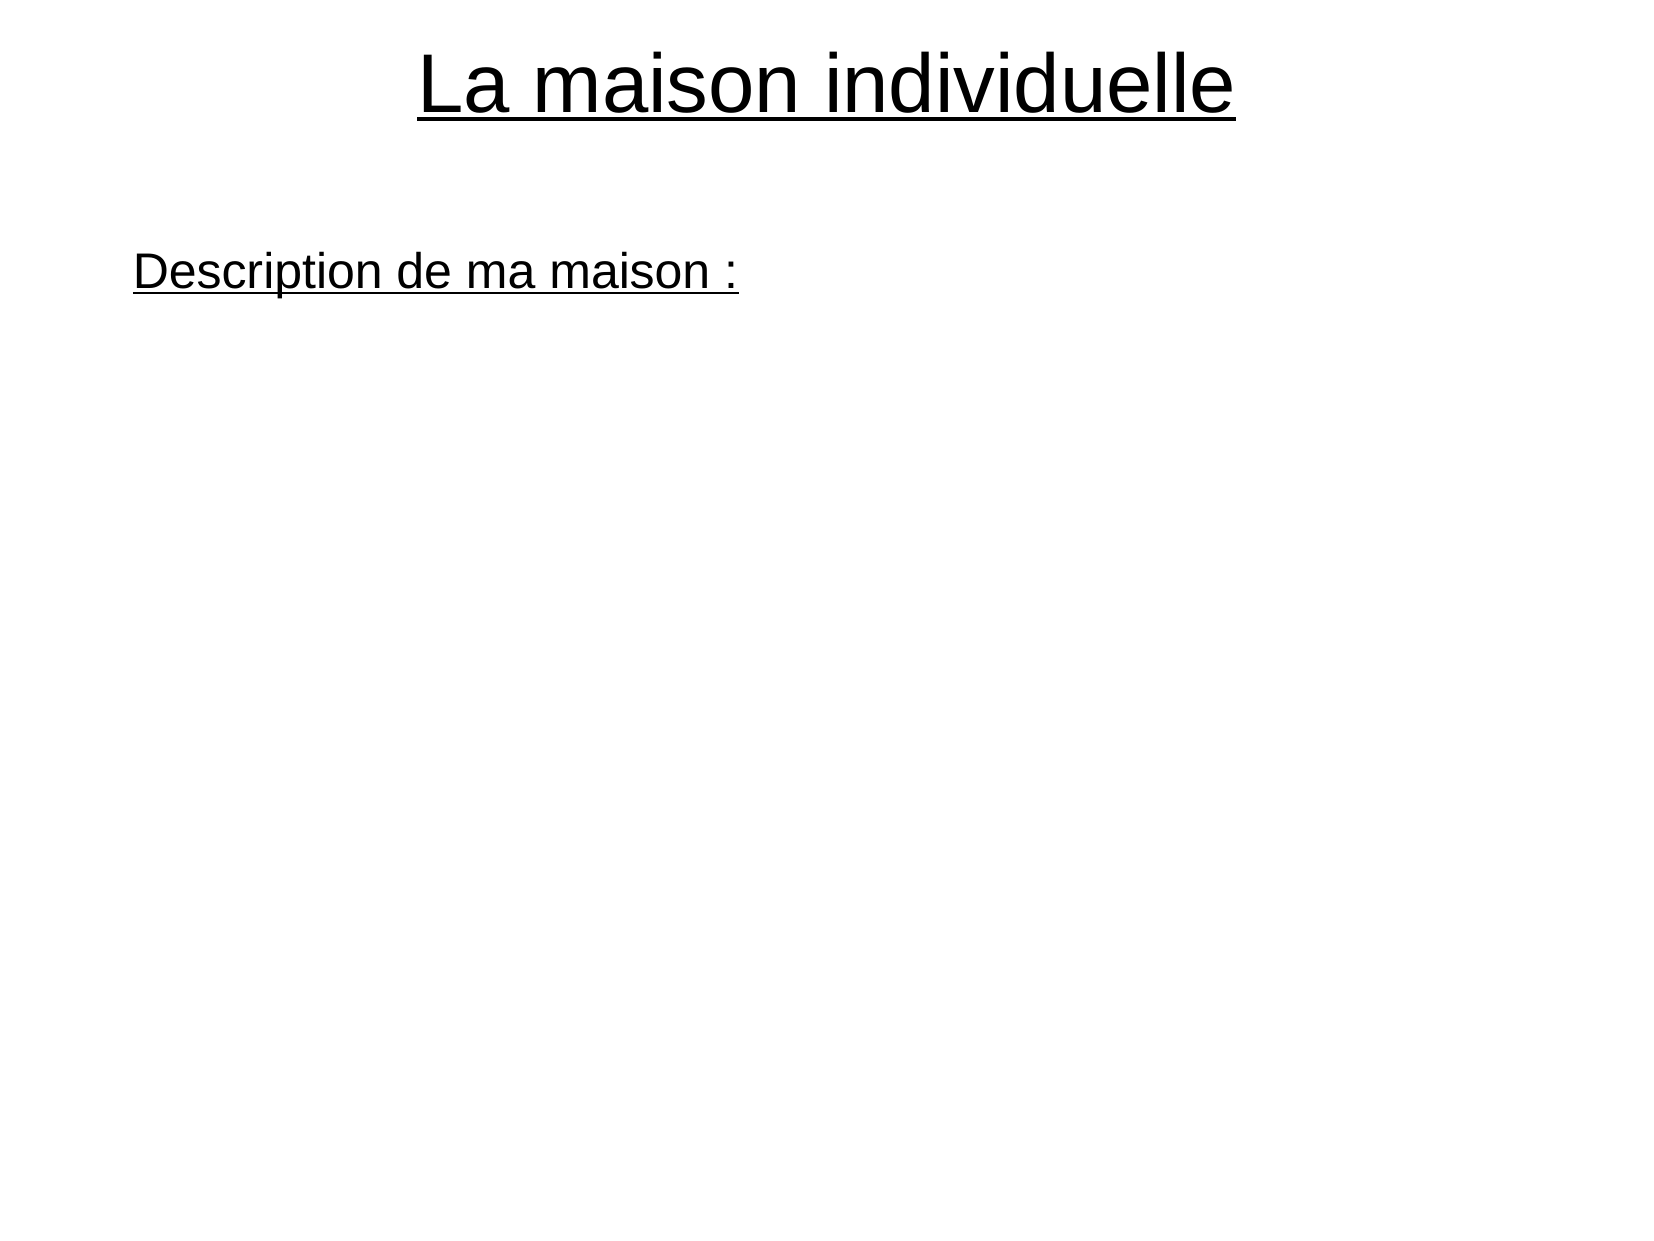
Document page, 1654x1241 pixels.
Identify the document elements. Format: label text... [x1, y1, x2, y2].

text_box Description de ma maison : [118, 236, 857, 307]
text_box La maison individuelle [177, 29, 1477, 138]
